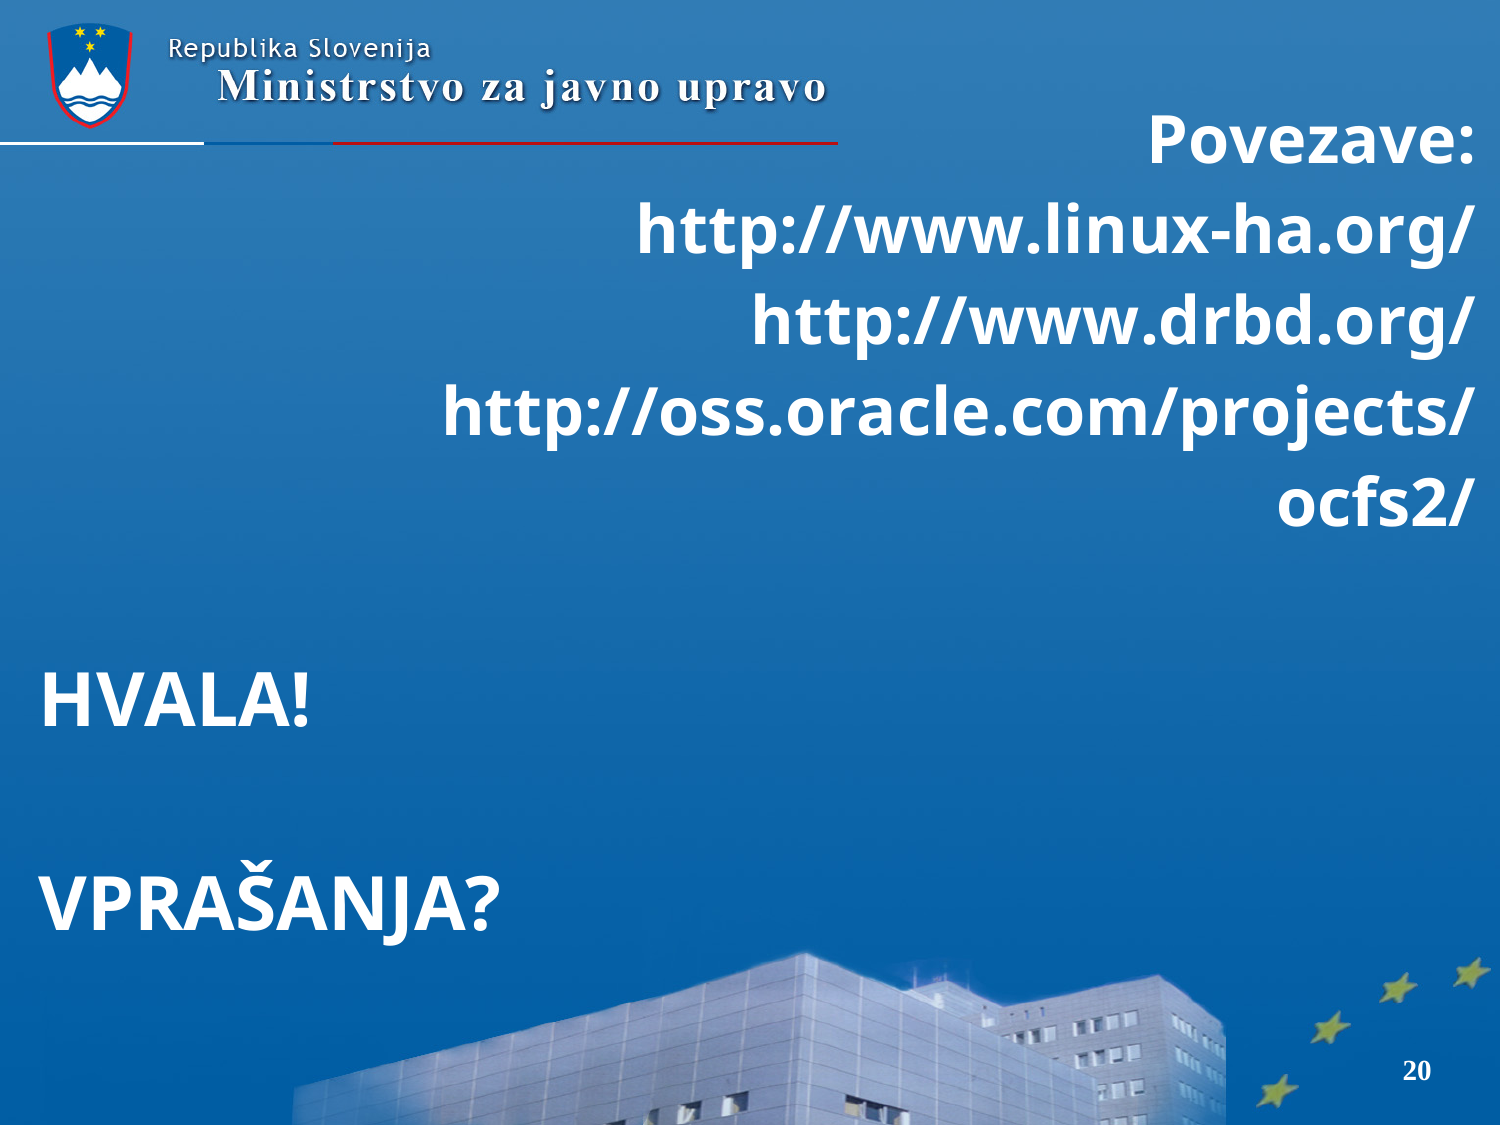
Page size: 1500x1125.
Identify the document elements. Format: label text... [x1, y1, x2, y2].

picture [0, 0, 1500, 1125]
title HVALA! VPRAŠANJA? [23, 638, 1447, 916]
text_box Povezave: http://www.linux-ha.org/ http://www.drbd.org/ http://oss.oracle.com/projects/ocfs2/ [265, 177, 1477, 552]
